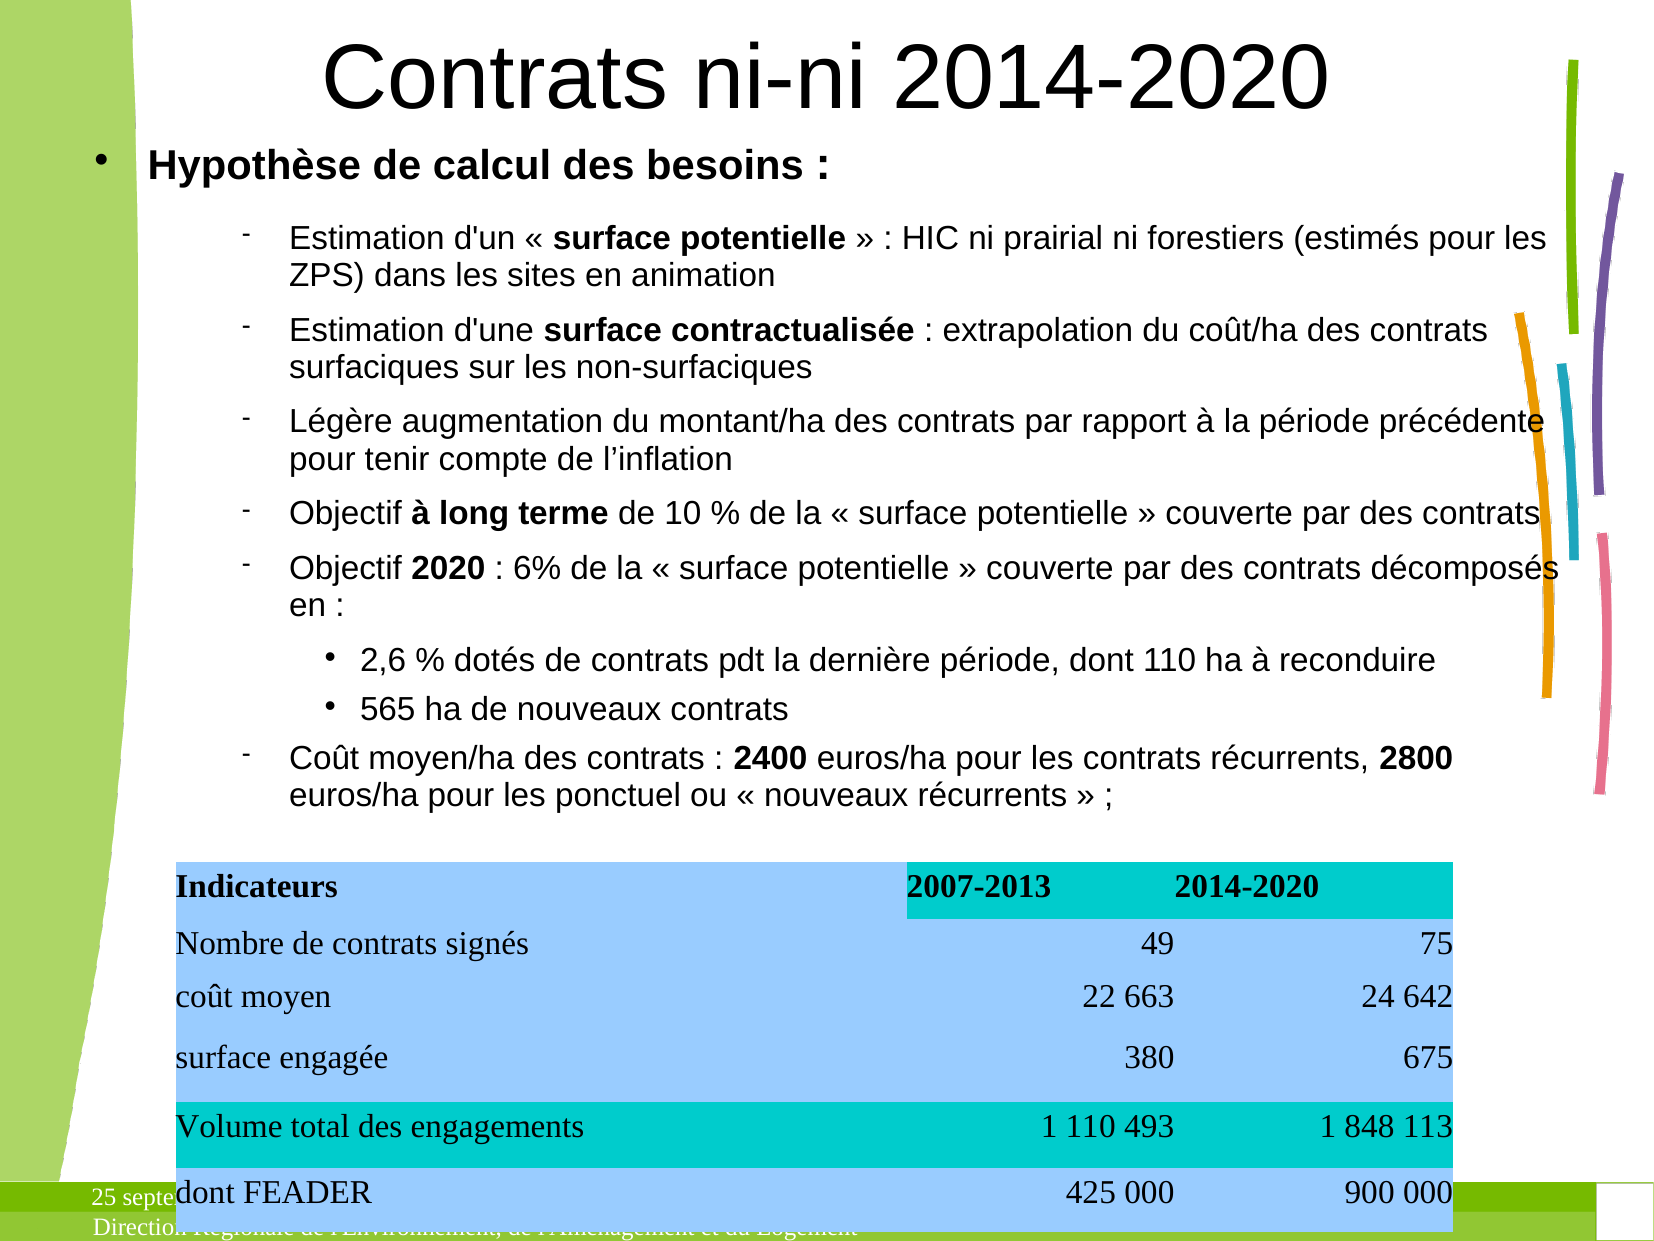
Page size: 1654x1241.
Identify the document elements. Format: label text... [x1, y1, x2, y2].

table_cell surface engagée [176, 1033, 907, 1102]
table_cell 24 642 [1174, 972, 1453, 1033]
table_header 2014-2020 [1174, 862, 1453, 919]
table_cell 380 [907, 1033, 1174, 1102]
table_header 2007-2013 [907, 862, 1174, 919]
table_cell 1 848 113 [1174, 1102, 1453, 1168]
table_cell Volume total des engagements [176, 1102, 907, 1168]
table_header Indicateurs [176, 862, 907, 919]
list Hypothèse de calcul des besoins : Estimation d'un « surface potentielle » : HIC ni prairial ni forestiers (estimés pour les ZPS) dans les sites en animation Estimation d'une surface contractualisée : extrapolation du coût/ha des contrats surfaciques sur les non-surfaciques Légère augmentation du montant/ha des contrats par rapport à la période précédente pour tenir compte de l’inflation Objectif à long terme de 10 % de la « surface potentielle » couverte par des contrats Objectif 2020 : 6% de la « surface potentielle » couverte par des contrats décomposés en : 2,6 % dotés de contrats pdt la dernière période, dont 110 ha à reconduire 565 ha de nouveaux contrats Coût moyen/ha des contrats : 2400 euros/ha pour les contrats récurrents, 2800 euros/ha pour les ponctuel ou « nouveaux récurrents » ; , [76, 135, 1565, 1241]
table_cell coût moyen [176, 972, 907, 1033]
table_cell 49 [907, 919, 1174, 972]
picture [0, 0, 1654, 1241]
title Contrats ni-ni 2014-2020 [82, 2, 1571, 148]
table_cell 1 110 493 [907, 1102, 1174, 1168]
table_cell 22 663 [907, 972, 1174, 1033]
table_cell Nombre de contrats signés [176, 919, 907, 972]
table_cell 75 [1174, 919, 1453, 972]
table_cell 425 000 [907, 1168, 1174, 1232]
table_cell 675 [1174, 1033, 1453, 1102]
table_cell dont FEADER [176, 1168, 907, 1232]
table_cell 900 000 [1174, 1168, 1453, 1232]
